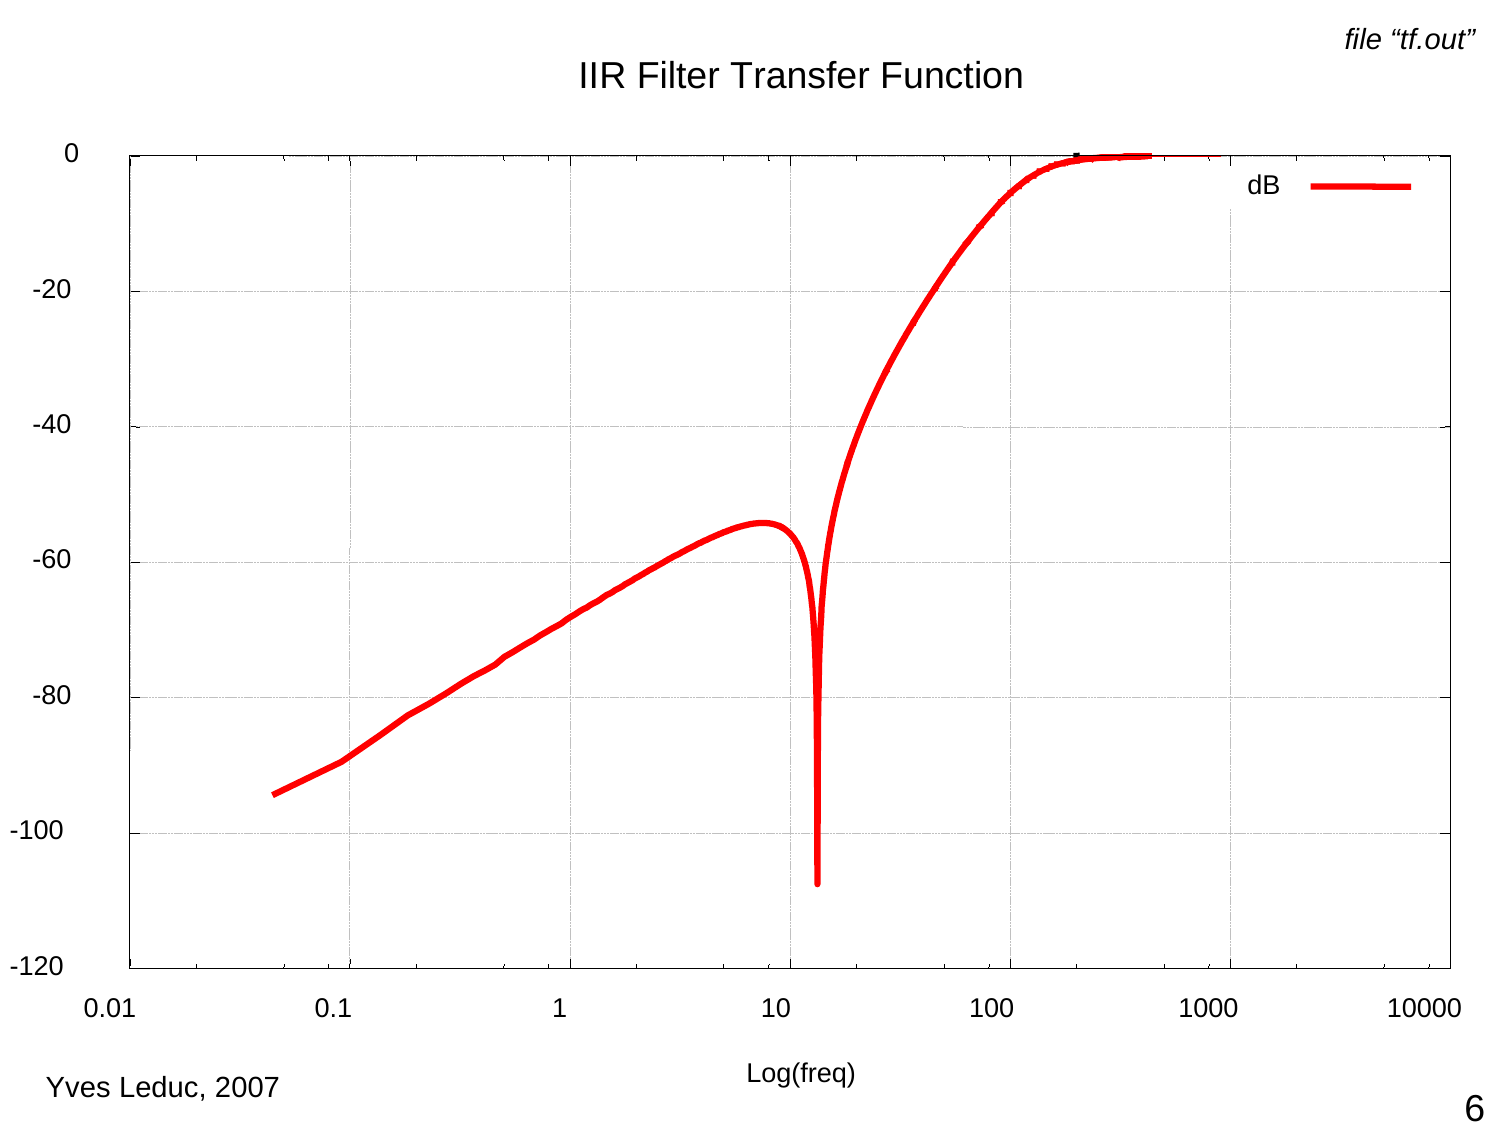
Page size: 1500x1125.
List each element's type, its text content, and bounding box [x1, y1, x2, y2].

text_box 10000 [1379, 990, 1462, 1024]
text_box 10 [753, 990, 791, 1024]
text_box 0.1 [307, 990, 353, 1024]
text_box 100 [961, 990, 1015, 1024]
text_box -20 [32, 271, 72, 304]
text_box 0.01 [76, 990, 137, 1024]
text_box -80 [32, 677, 72, 710]
text_box 1000 [1170, 990, 1239, 1024]
text_box Log(freq) [746, 1054, 856, 1088]
text_box -40 [32, 406, 72, 440]
text_box IIR Filter Transfer Function [563, 43, 1040, 104]
text_box -100 [9, 812, 64, 846]
text_box 1 [544, 990, 568, 1024]
text_box -60 [32, 541, 72, 575]
text_box -120 [9, 947, 64, 981]
text_box 0 [56, 135, 80, 169]
text_box file “tf.out” [1329, 12, 1491, 64]
text_box dB [1247, 167, 1281, 200]
